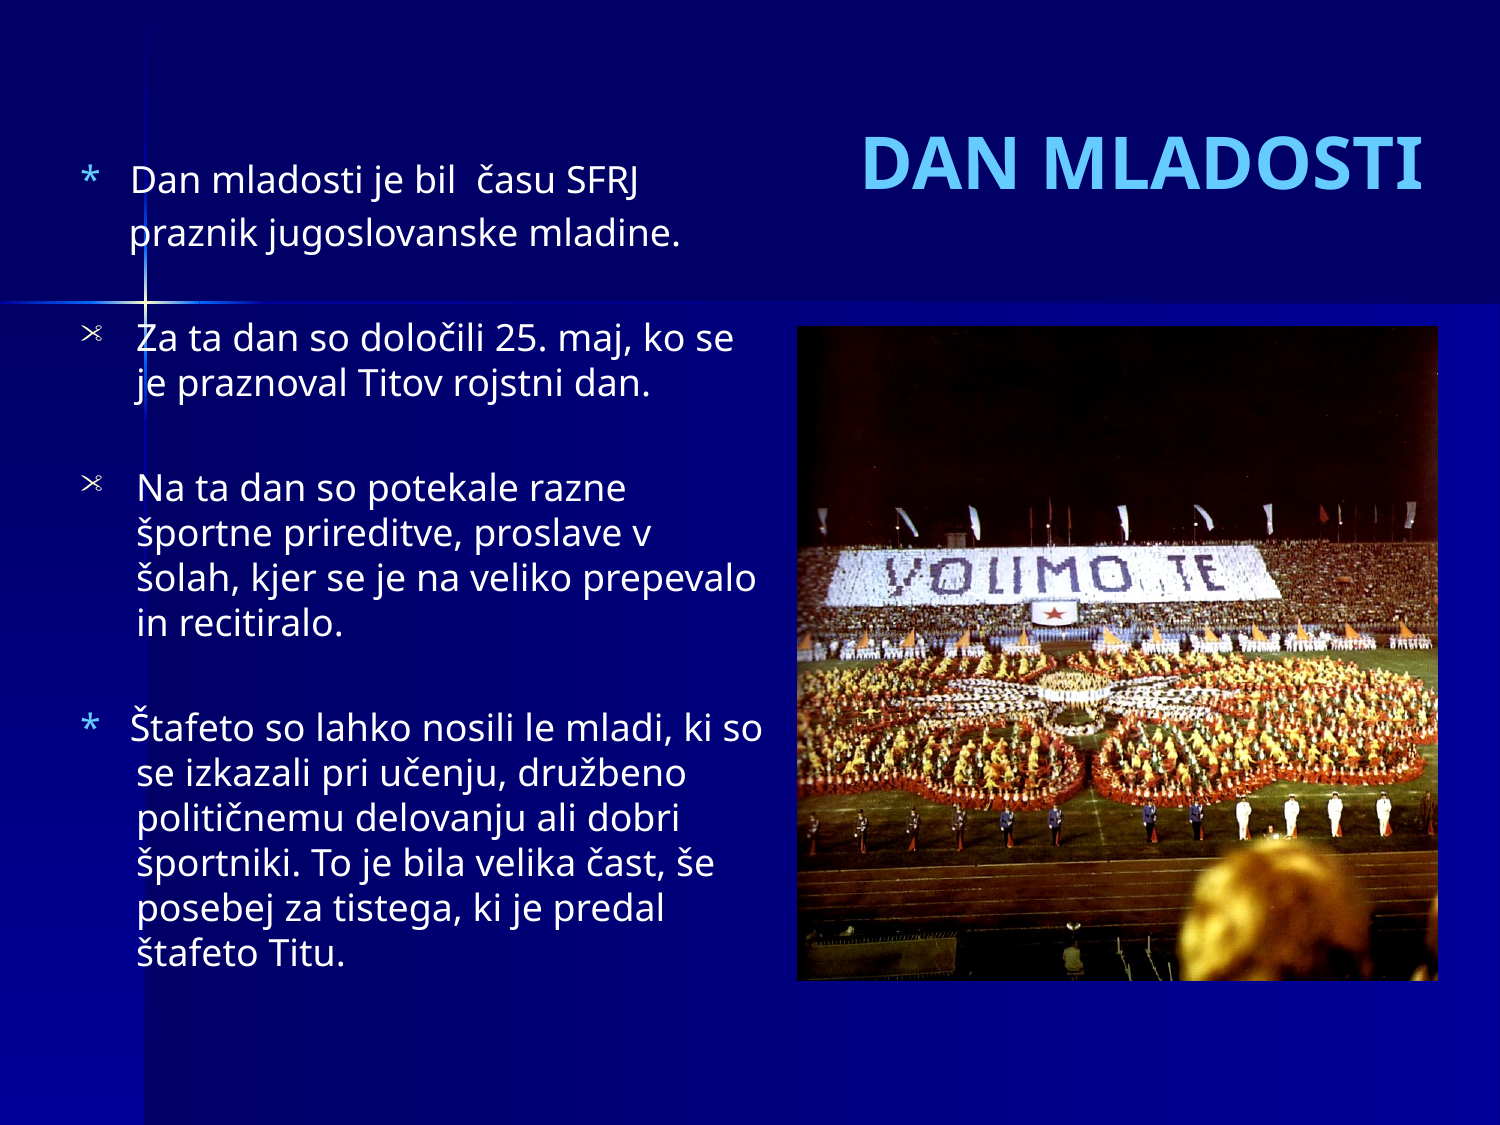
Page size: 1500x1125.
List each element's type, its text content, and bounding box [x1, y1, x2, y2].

title DAN MLADOSTI [844, 42, 1500, 278]
picture [797, 326, 1438, 981]
list * Dan mladosti je bil času SFRJ praznik jugoslovanske mladine. Za ta dan so določili 25. maj, ko se je praznoval Titov rojstni dan. Na ta dan so potekale razne športne prireditve, proslave v šolah, kjer se je na veliko prepevalo in recitiralo. * Štafeto so lahko nosili le mladi, ki so se izkazali pri učenju, družbeno političnemu delovanju ali dobri športniki. To je bila velika čast, še posebej za tistega, ki je predal štafeto Titu. [64, 148, 782, 1083]
